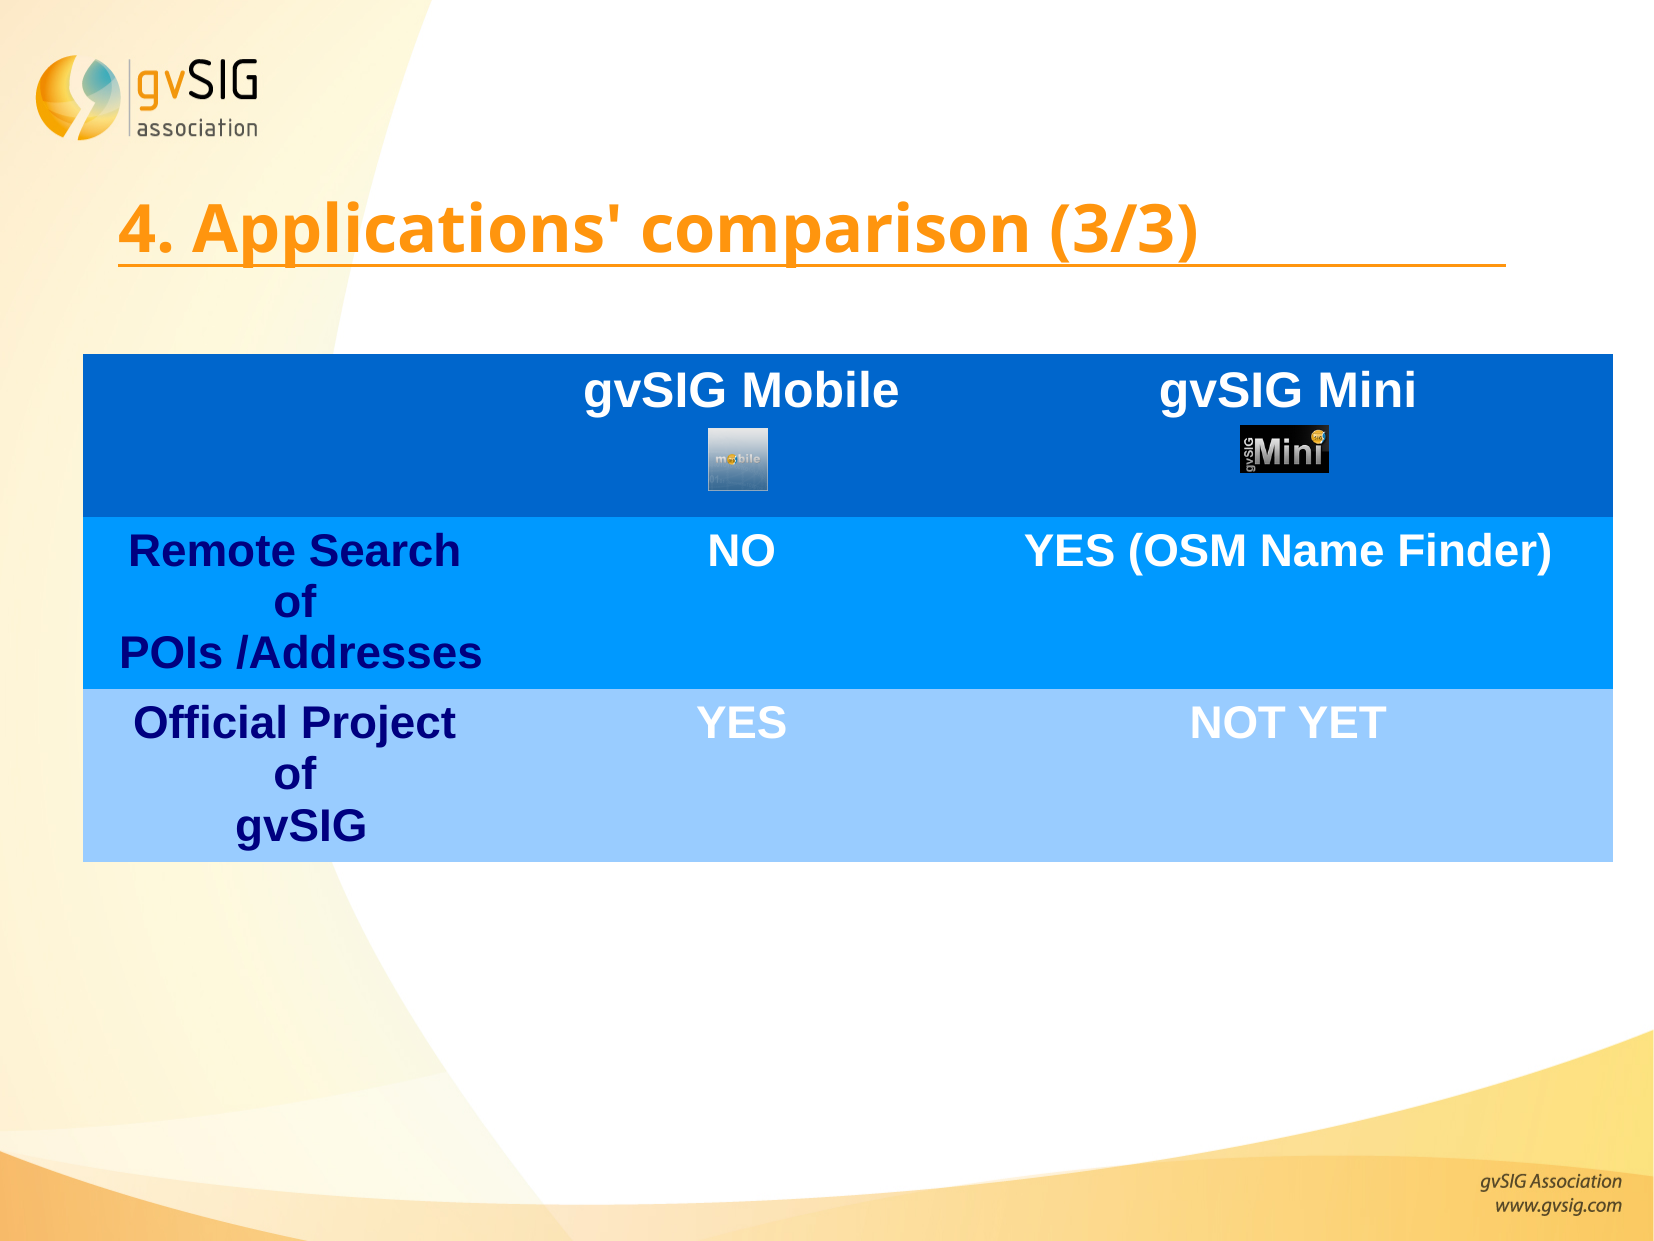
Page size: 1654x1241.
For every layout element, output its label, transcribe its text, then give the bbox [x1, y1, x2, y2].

table_cell Official Project of gvSIG [83, 689, 520, 862]
table_header gvSIG Mini [964, 354, 1613, 517]
table_cell NOT YET [964, 689, 1613, 862]
table_cell NO [520, 517, 964, 689]
table_header gvSIG Mobile [520, 354, 964, 517]
table_cell YES (OSM Name Finder) [964, 517, 1613, 689]
table_header [83, 354, 520, 517]
table_cell YES [520, 689, 964, 862]
picture [0, 0, 1654, 1241]
title 4. Applications' comparison (3/3) [118, 177, 1607, 276]
table_cell Remote Search of POIs /Addresses [83, 517, 520, 689]
